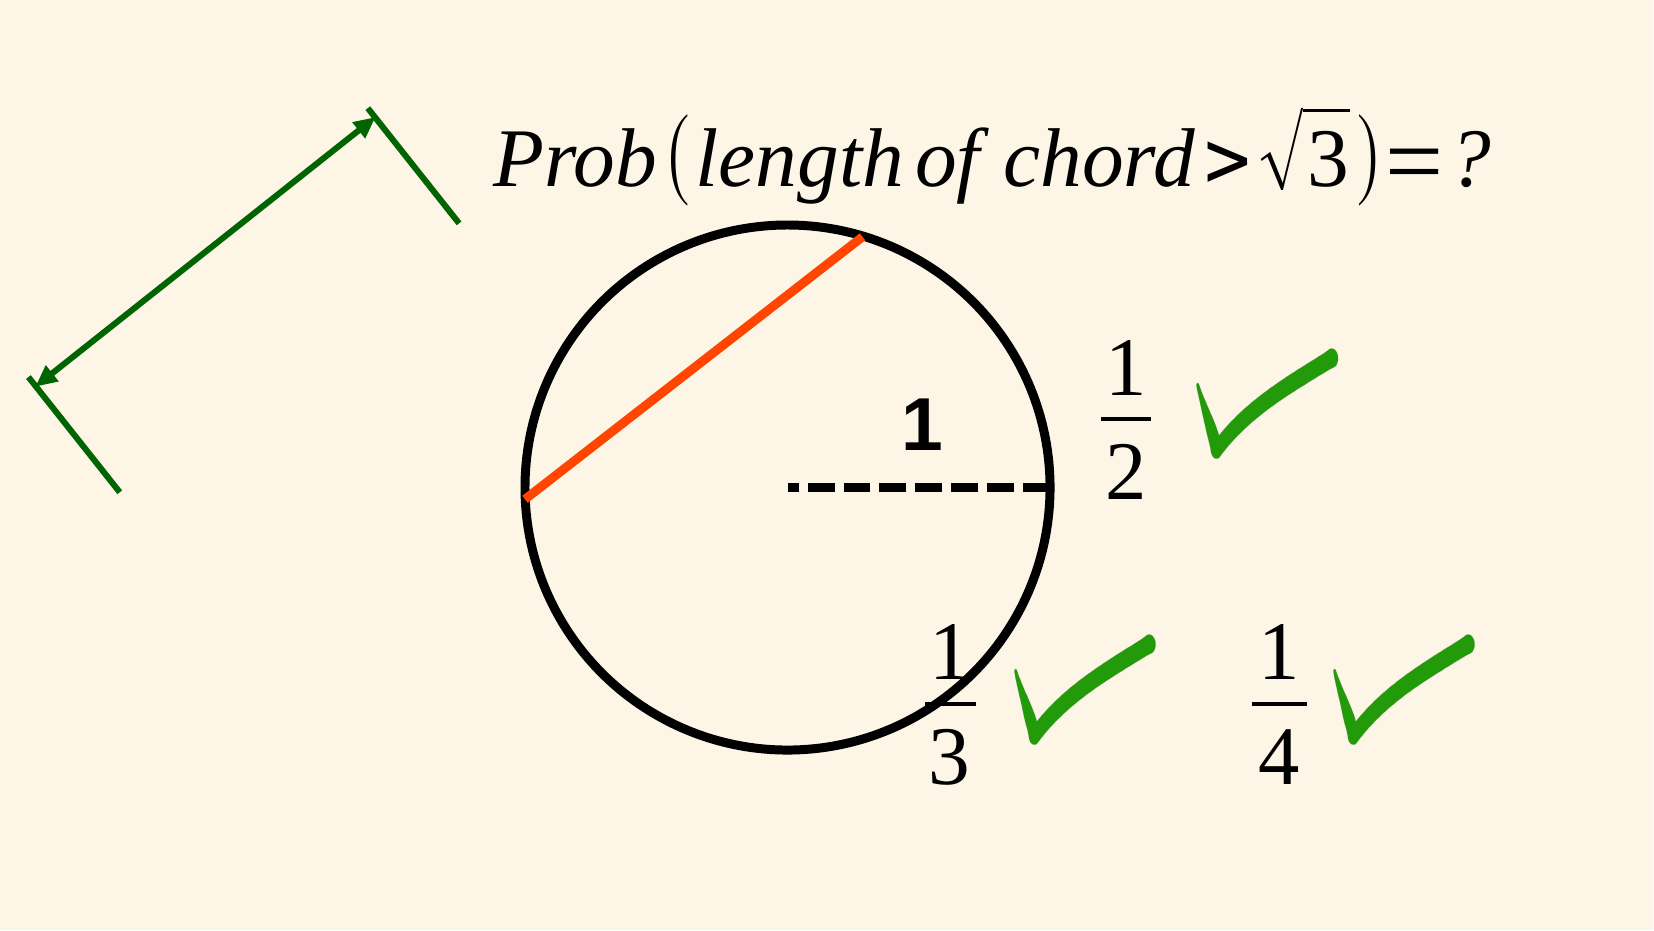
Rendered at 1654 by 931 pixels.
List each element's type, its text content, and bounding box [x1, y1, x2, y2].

picture [1192, 337, 1343, 464]
picture [1010, 623, 1161, 751]
chart [1247, 605, 1311, 803]
chart [920, 605, 980, 803]
chart [1096, 320, 1155, 518]
text_box 1 [887, 375, 959, 512]
picture [1329, 623, 1480, 751]
chart [488, 104, 1495, 210]
